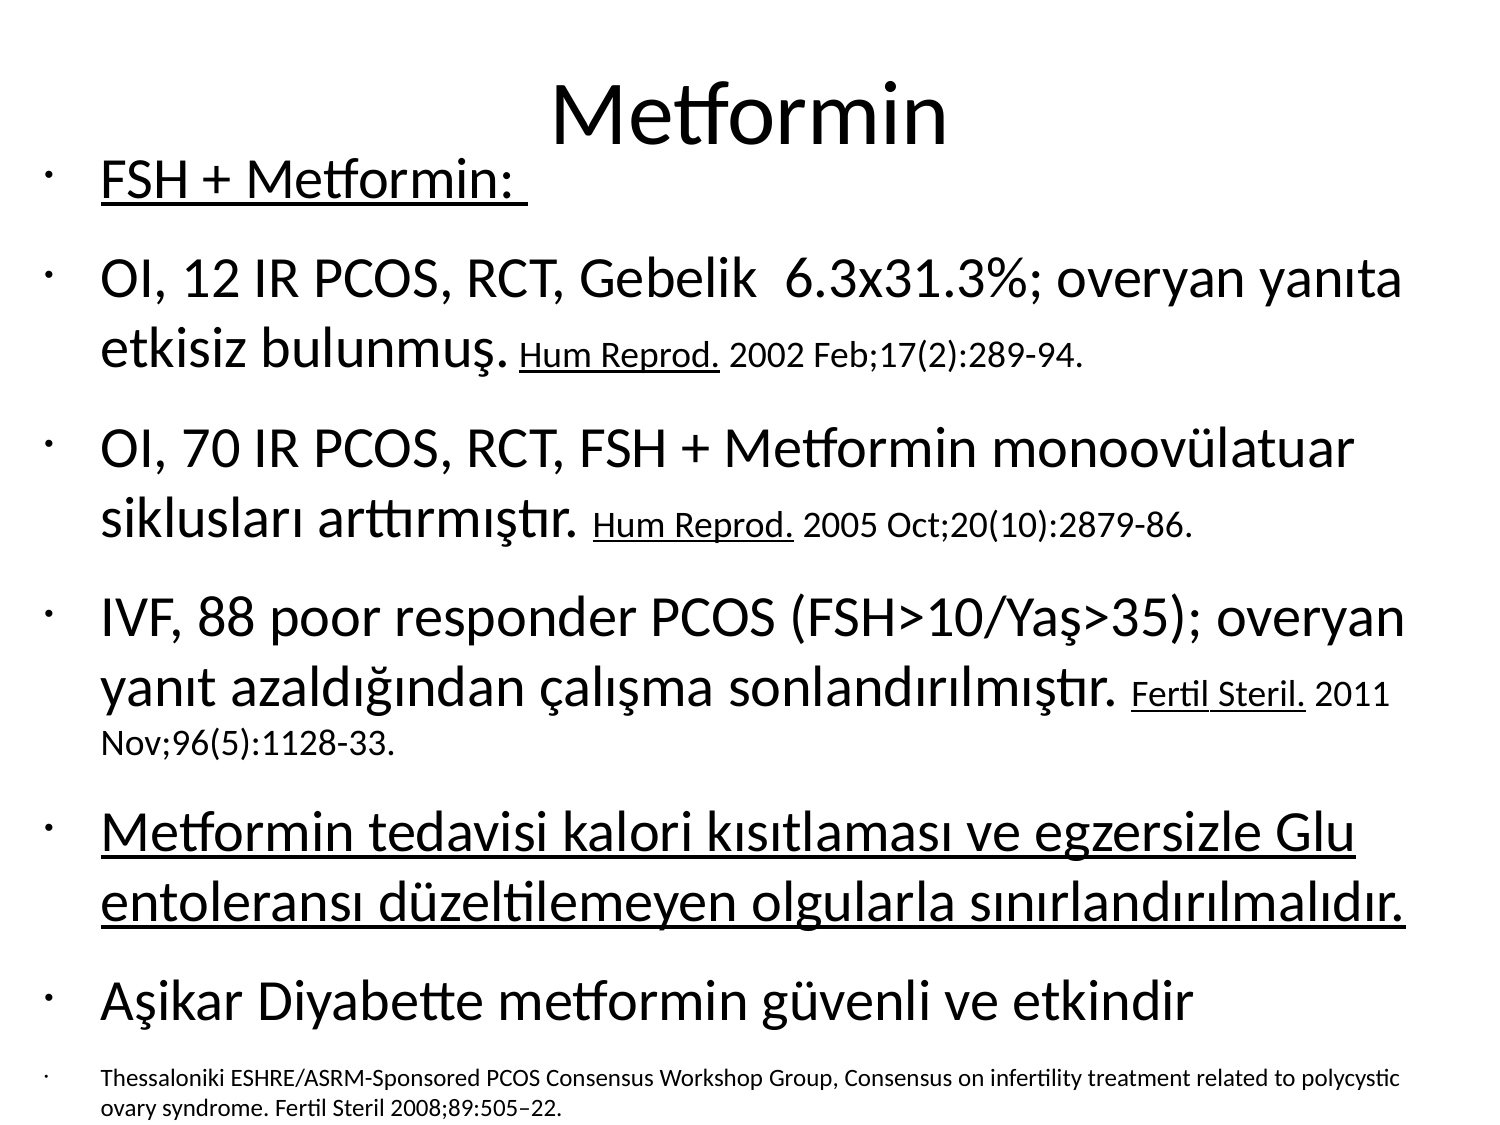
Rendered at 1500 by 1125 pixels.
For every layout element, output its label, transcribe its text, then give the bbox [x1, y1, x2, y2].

title Metformin [75, 45, 1425, 132]
list FSH + Metformin: OI, 12 IR PCOS, RCT, Gebelik 6.3x31.3%; overyan yanıta etkisiz bulunmuş. Hum Reprod. 2002 Feb;17(2):289-94. OI, 70 IR PCOS, RCT, FSH + Metformin monoovülatuar siklusları arttırmıştır. Hum Reprod. 2005 Oct;20(10):2879-86. IVF, 88 poor responder PCOS (FSH>10/Yaş>35); overyan yanıt azaldığından çalışma sonlandırılmıştır. Fertil Steril. 2011 Nov;96(5):1128-33. Metformin tedavisi kalori kısıtlaması ve egzersizle Glu entoleransı düzeltilemeyen olgularla sınırlandırılmalıdır. Aşikar Diyabette metformin güvenli ve etkindir Thessaloniki ESHRE/ASRM-Sponsored PCOS Consensus Workshop Group, Consensus on infertility treatment related to polycystic ovary syndrome. Fertil Steril 2008;89:505–22. [29, 132, 1447, 1125]
